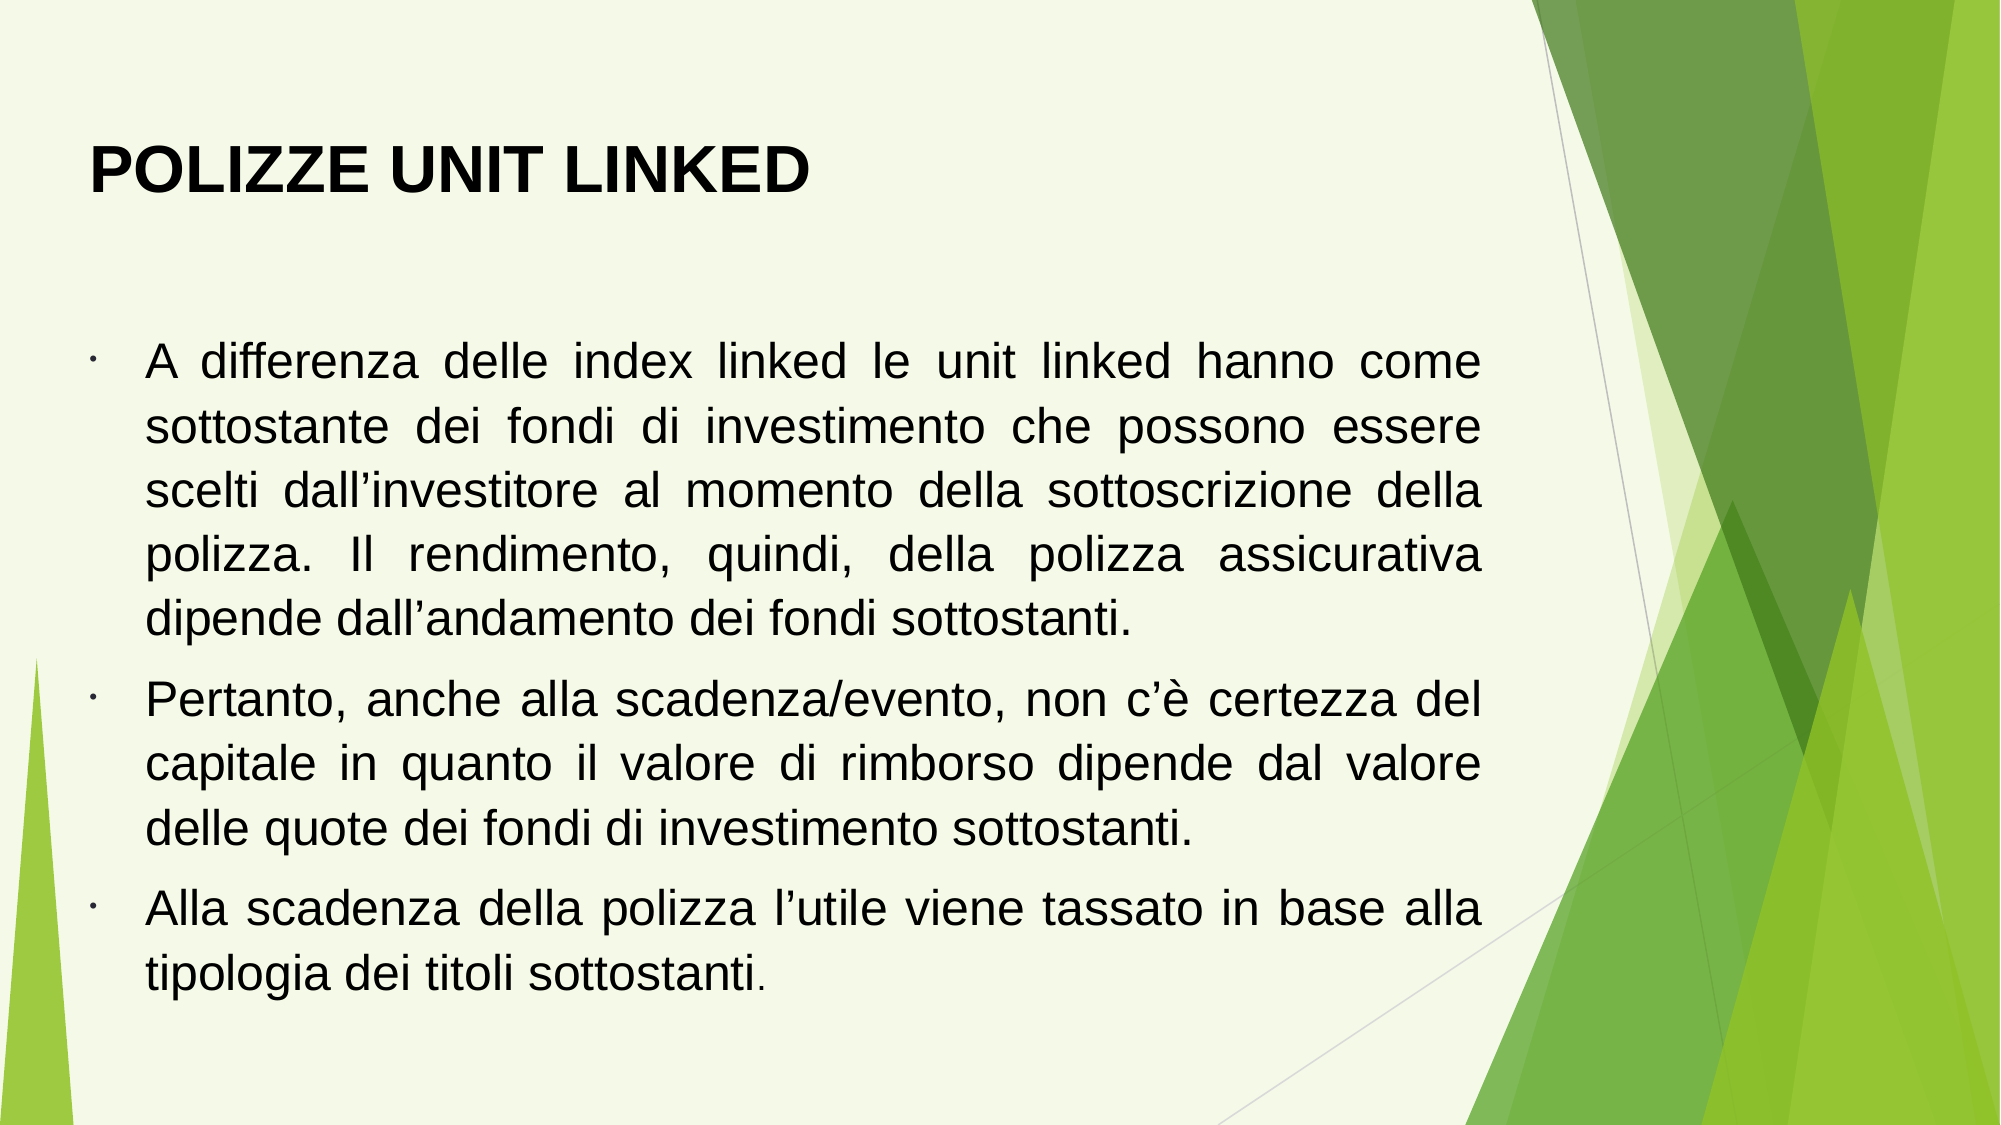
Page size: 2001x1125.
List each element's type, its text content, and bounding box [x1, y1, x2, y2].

text_box POLIZZE UNIT LINKED A differenza delle index linked le unit linked hanno come sottostante dei fondi di investimento che possono essere scelti dall’investitore al momento della sottoscrizione della polizza. Il rendimento, quindi, della polizza assicurativa dipende dall’andamento dei fondi sottostanti. Pertanto, anche alla scadenza/evento, non c’è certezza del capitale in quanto il valore di rimborso dipende dal valore delle quote dei fondi di investimento sottostanti. Alla scadenza della polizza l’utile viene tassato in base alla tipologia dei titoli sottostanti. [74, 112, 1498, 1008]
